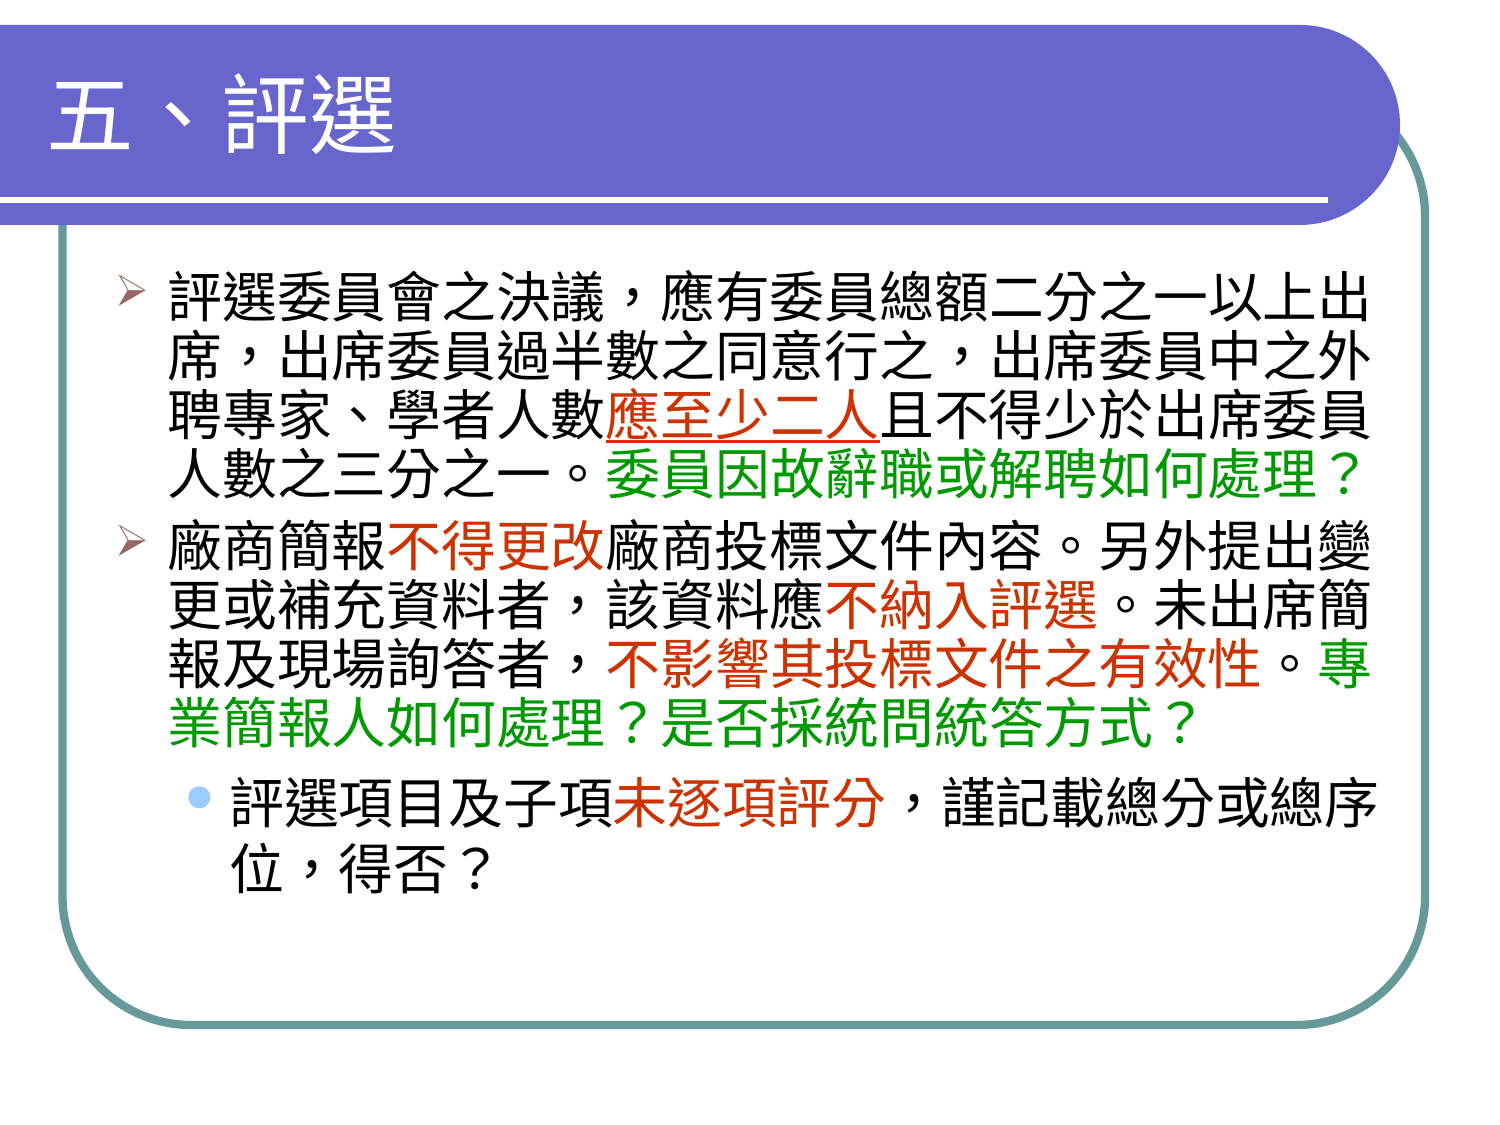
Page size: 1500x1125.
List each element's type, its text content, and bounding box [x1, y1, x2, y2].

list 評選委員會之決議，應有委員總額二分之一以上出席，出席委員過半數之同意行之，出席委員中之外聘專家、學者人數應至少二人且不得少於出席委員人數之三分之一。委員因故辭職或解聘如何處理？ 廠商簡報不得更改廠商投標文件內容。另外提出變更或補充資料者，該資料應不納入評選。未出席簡報及現場詢答者，不影響其投標文件之有效性。專業簡報人如何處理？是否採統問統答方式？ 評選項目及子項未逐項評分，謹記載總分或總序位，得否？ [99, 262, 1401, 988]
title 五、評選 [31, 37, 1347, 188]
